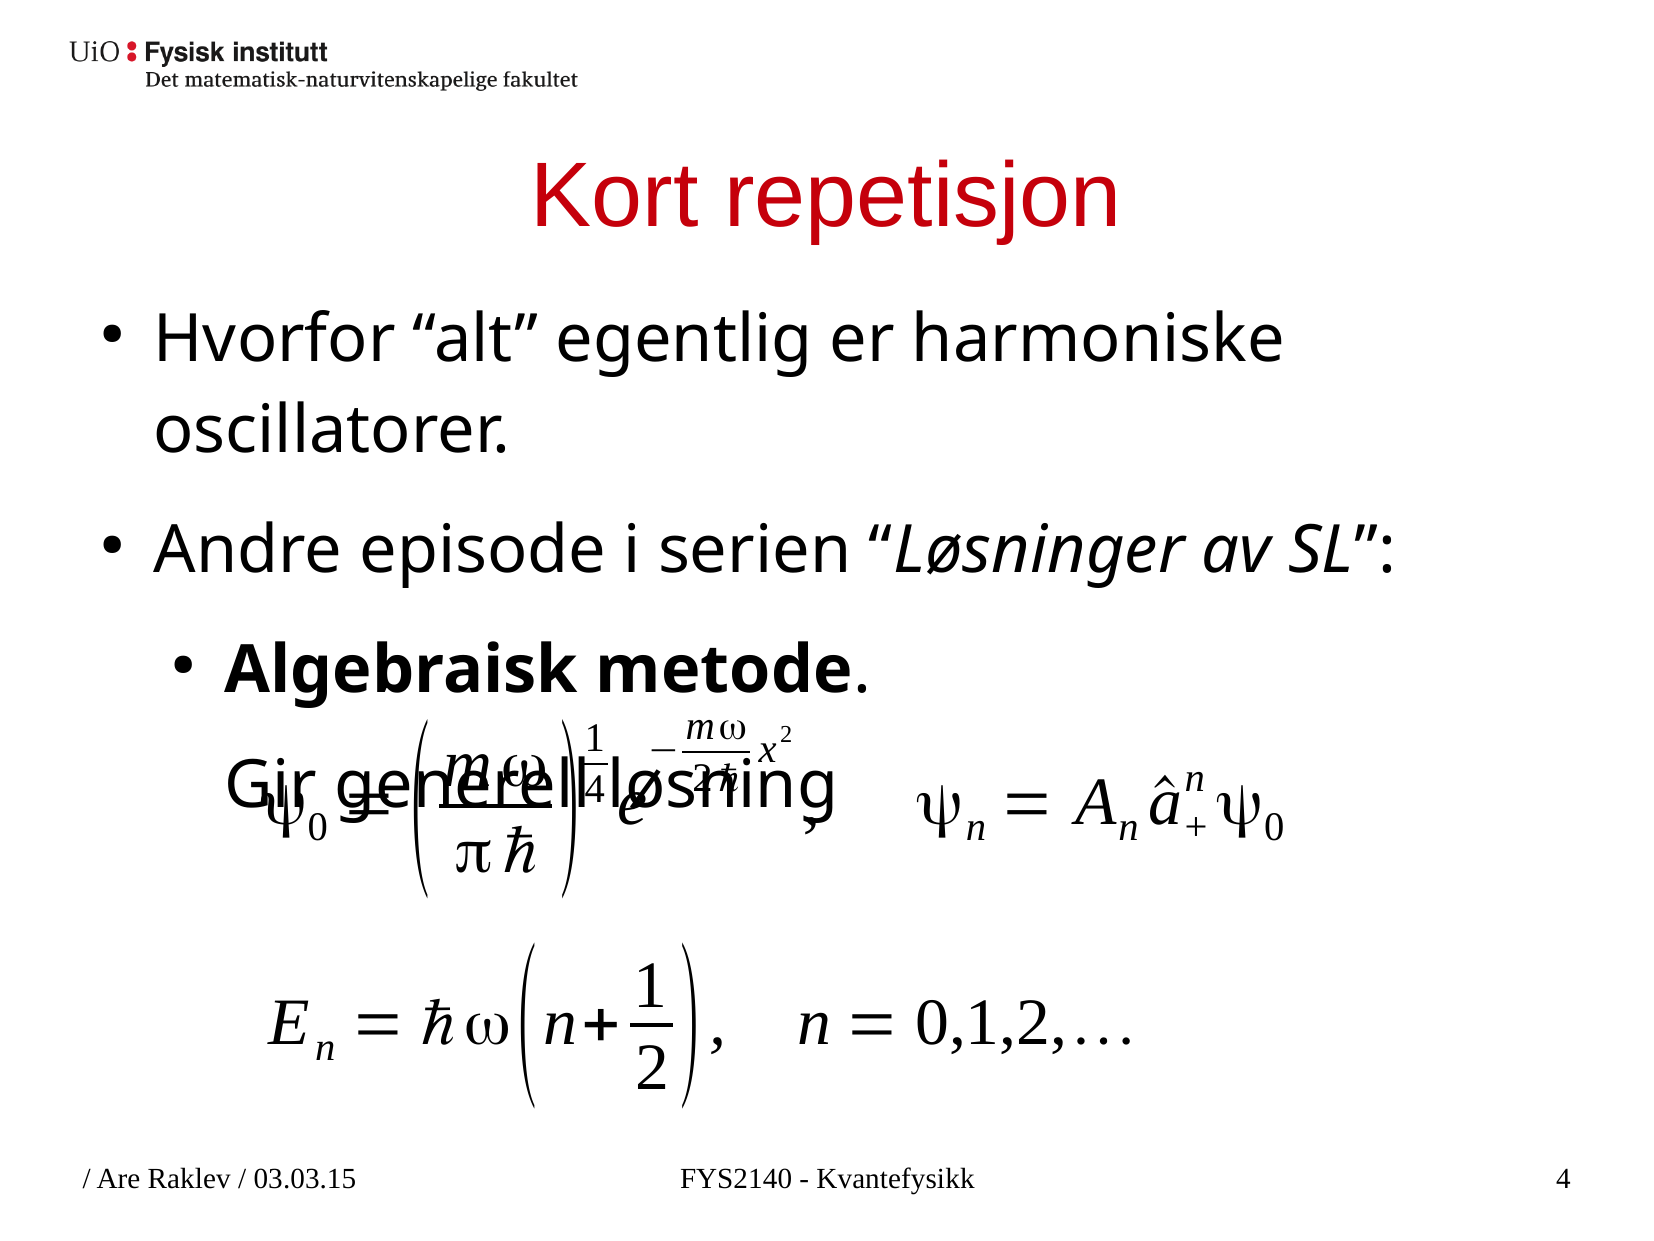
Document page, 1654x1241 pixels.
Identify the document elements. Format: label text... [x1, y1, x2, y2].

title Kort repetisjon [82, 90, 1571, 290]
chart [257, 939, 1144, 1113]
chart [251, 703, 1292, 903]
list Hvorfor “alt” egentlig er harmoniske oscillatorer. Andre episode i serien “Løsninger av SL”: Algebraisk metode. Gir generell løsning [82, 290, 1571, 672]
picture [68, 37, 581, 93]
